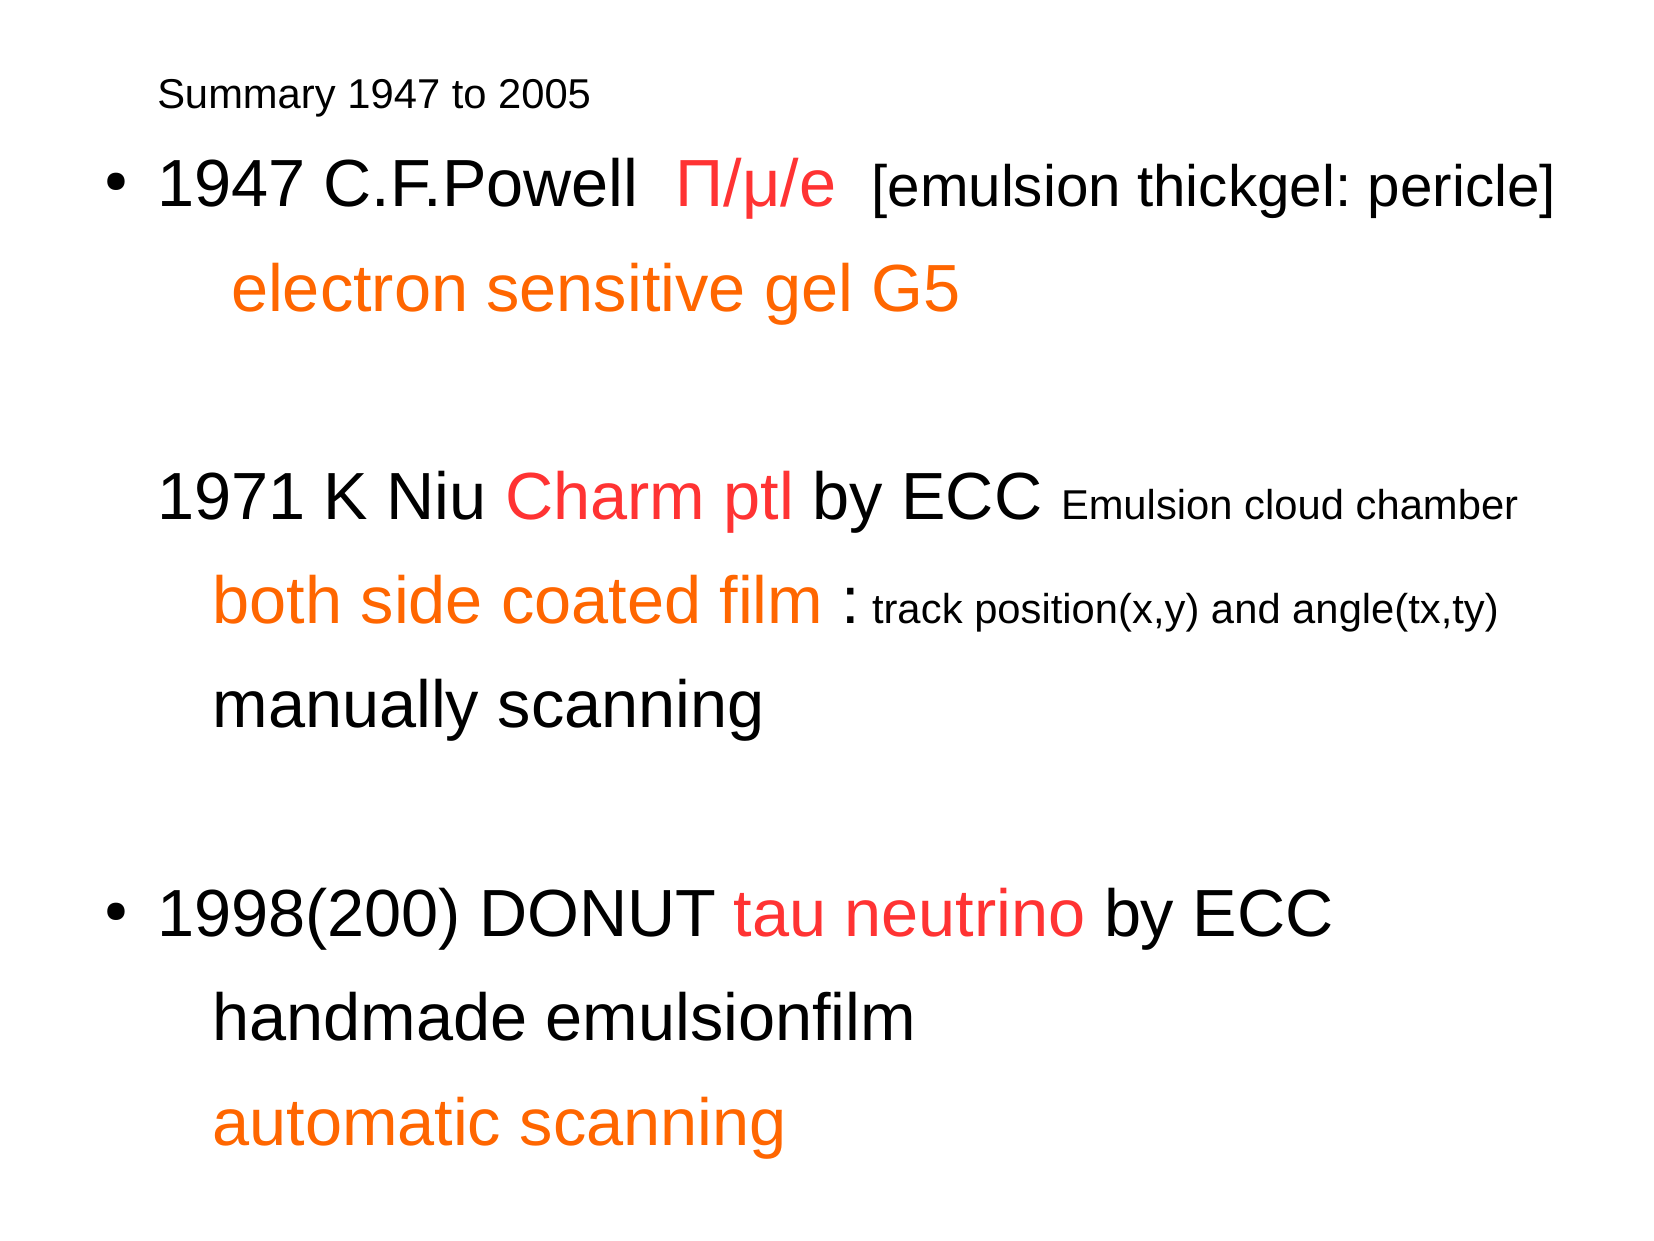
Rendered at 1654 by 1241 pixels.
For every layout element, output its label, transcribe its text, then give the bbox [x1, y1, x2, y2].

list Summary 1947 to 2005 1947 C.F.Powell Π/μ/e [emulsion thickgel: pericle] electron sensitive gel G5 1971 K Niu Charm ptl by ECC Emulsion cloud chamber both side coated film : track position(x,y) and angle(tx,ty) manually scanning 1998(200) DONUT tau neutrino by ECC handmade emulsionfilm automatic scanning [86, 70, 1575, 1144]
